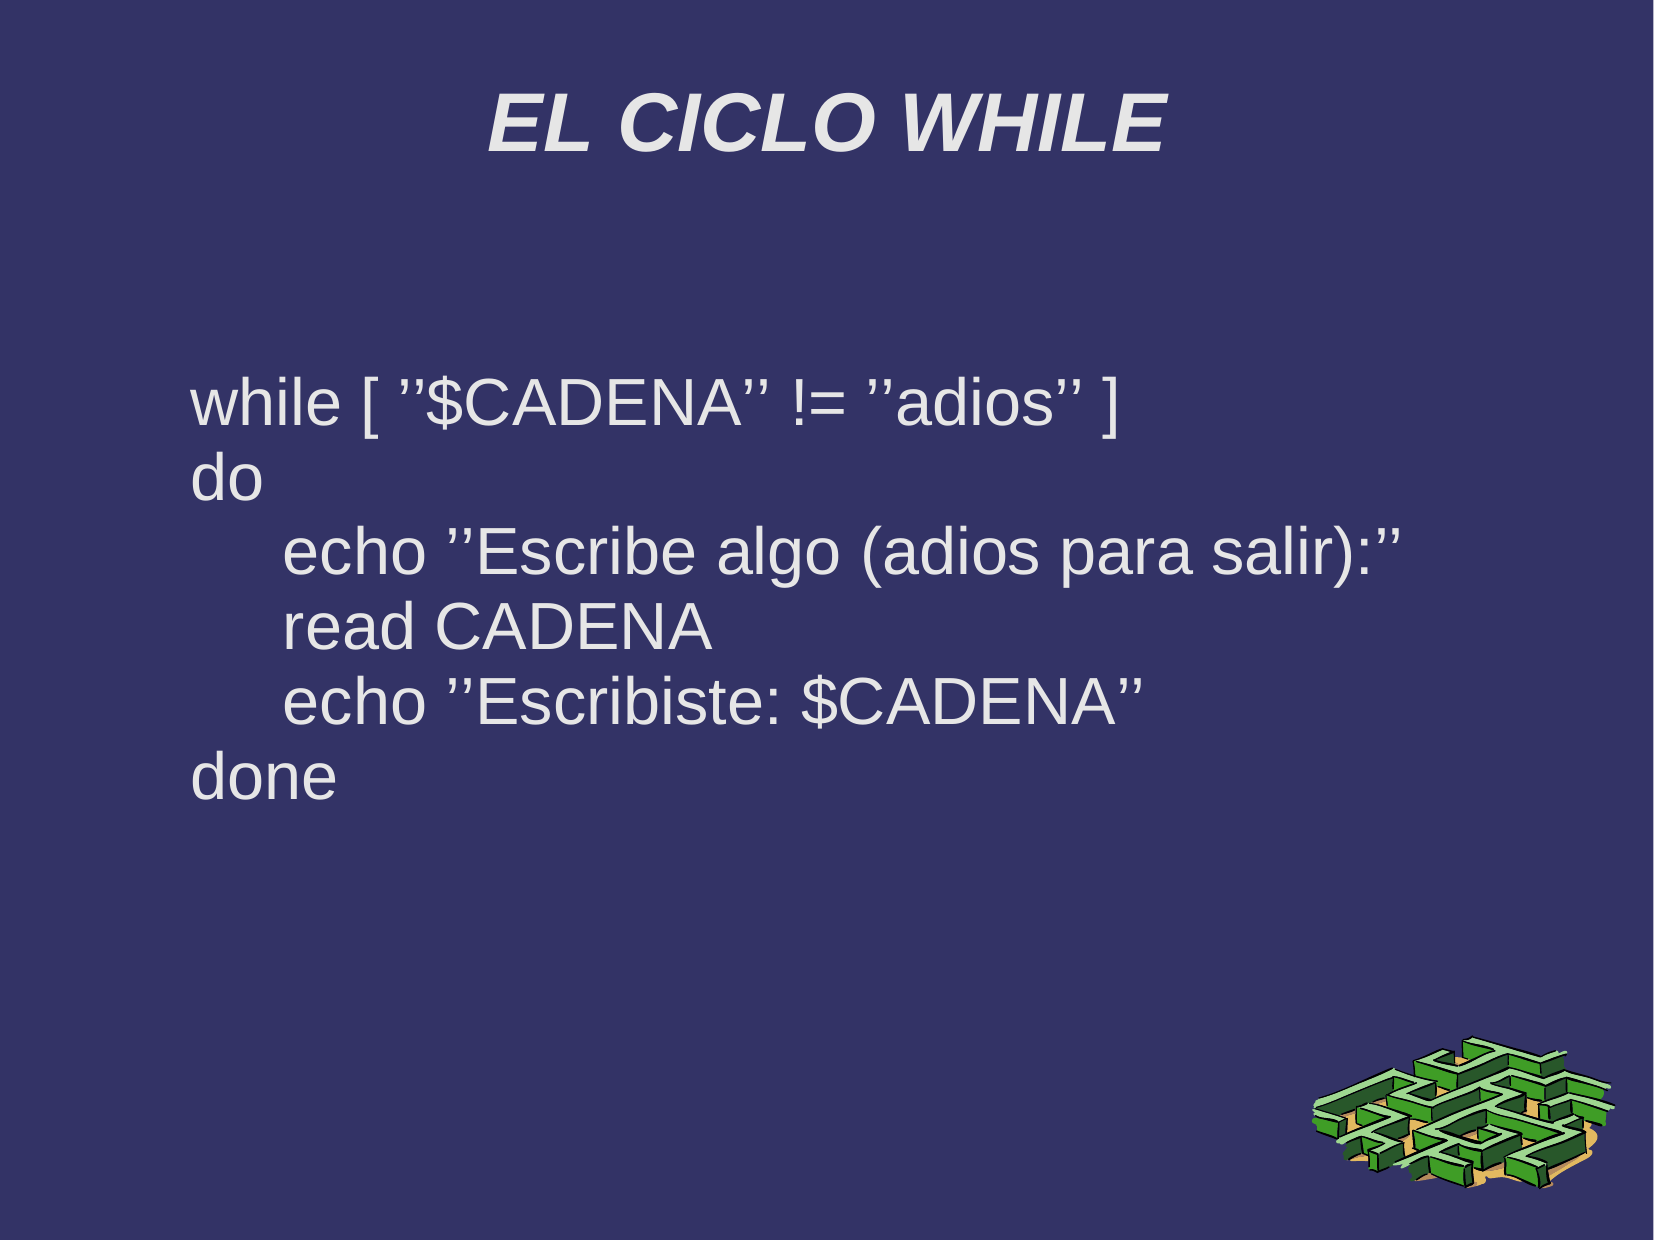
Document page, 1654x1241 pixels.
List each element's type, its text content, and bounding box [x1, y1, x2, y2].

title EL CICLO WHILE [121, 19, 1534, 227]
list while [ ’’$CADENA’’ != ’’adios’’ ] do echo ’’Escribe algo (adios para salir):’’ read CADENA echo ’’Escribiste: $CADENA’’ done [178, 364, 1570, 1147]
